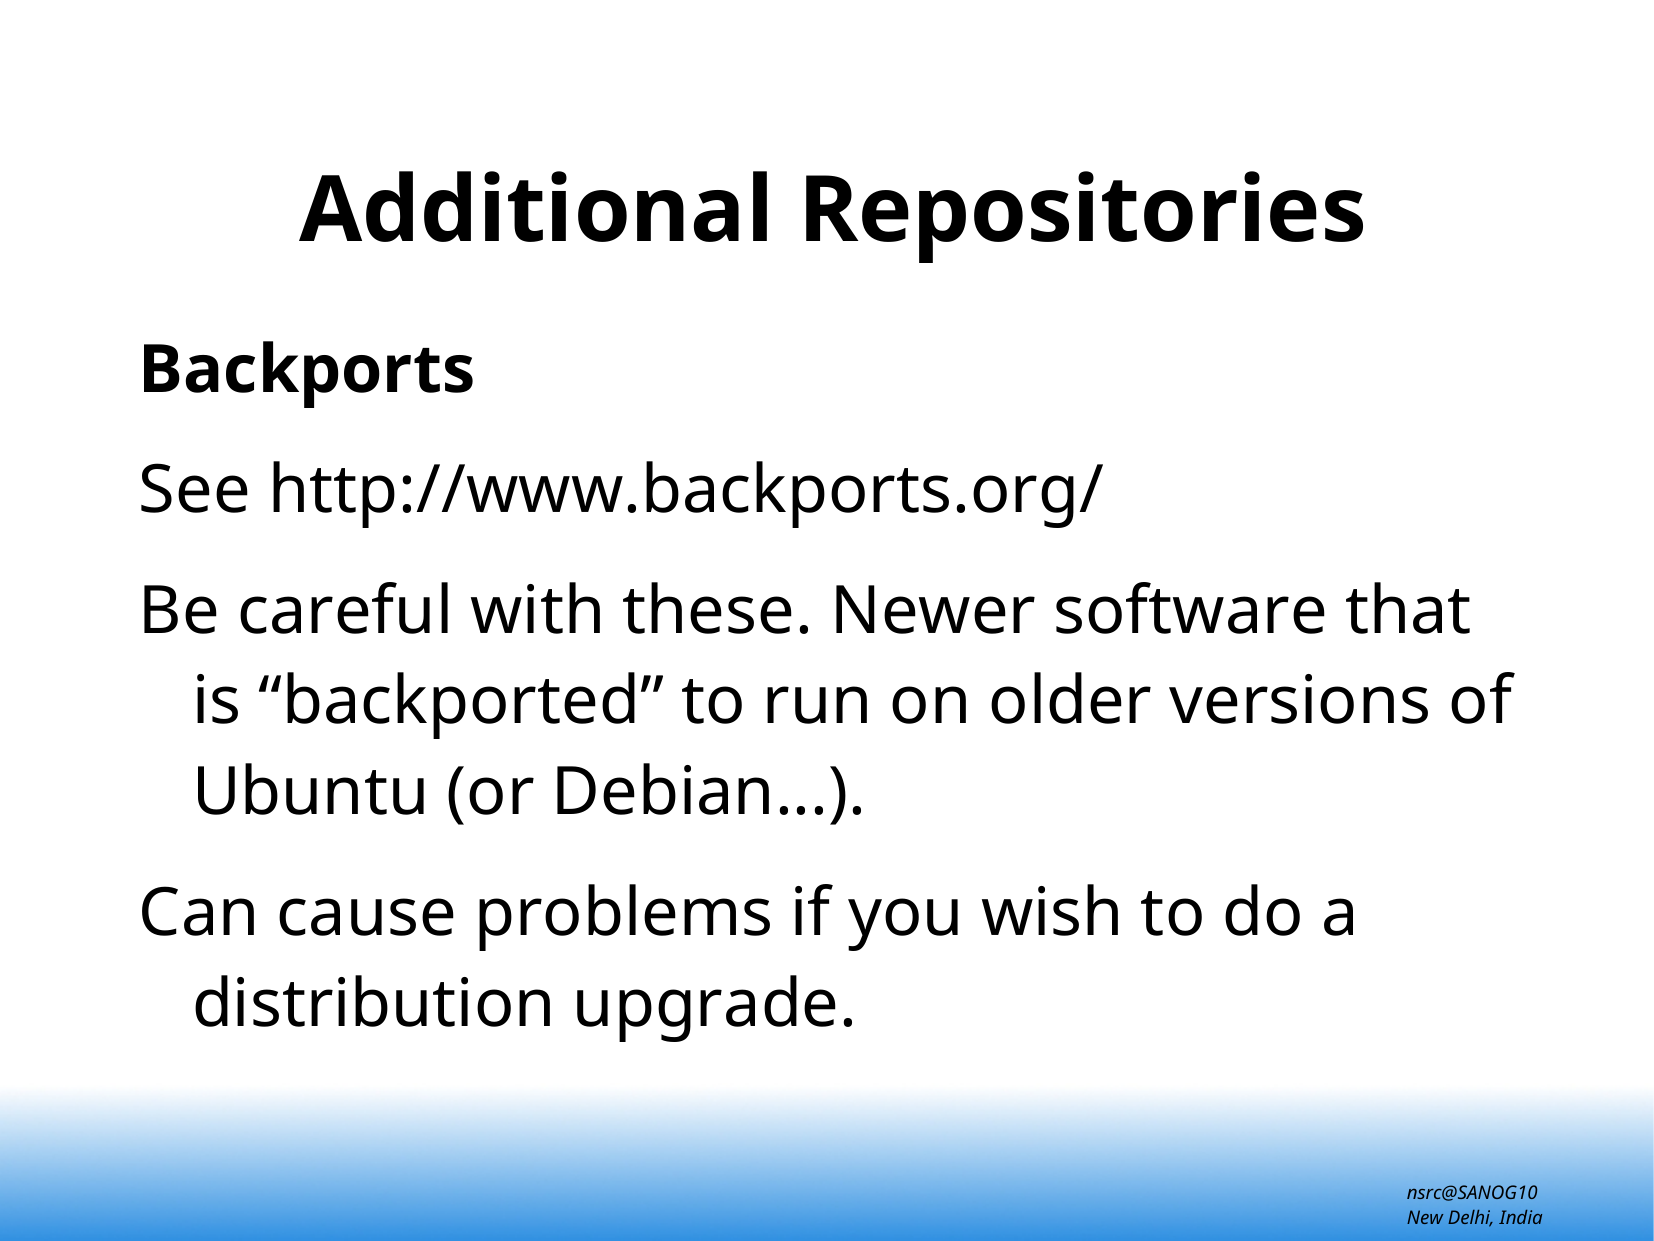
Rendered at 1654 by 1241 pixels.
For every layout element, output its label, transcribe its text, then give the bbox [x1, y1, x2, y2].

list Backports See http://www.backports.org/ Be careful with these. Newer software that is “backported” to run on older versions of Ubuntu (or Debian...). Can cause problems if you wish to do a distribution upgrade. [121, 321, 1534, 1104]
title Additional Repositories [109, 102, 1558, 310]
picture [0, 1083, 1654, 1241]
